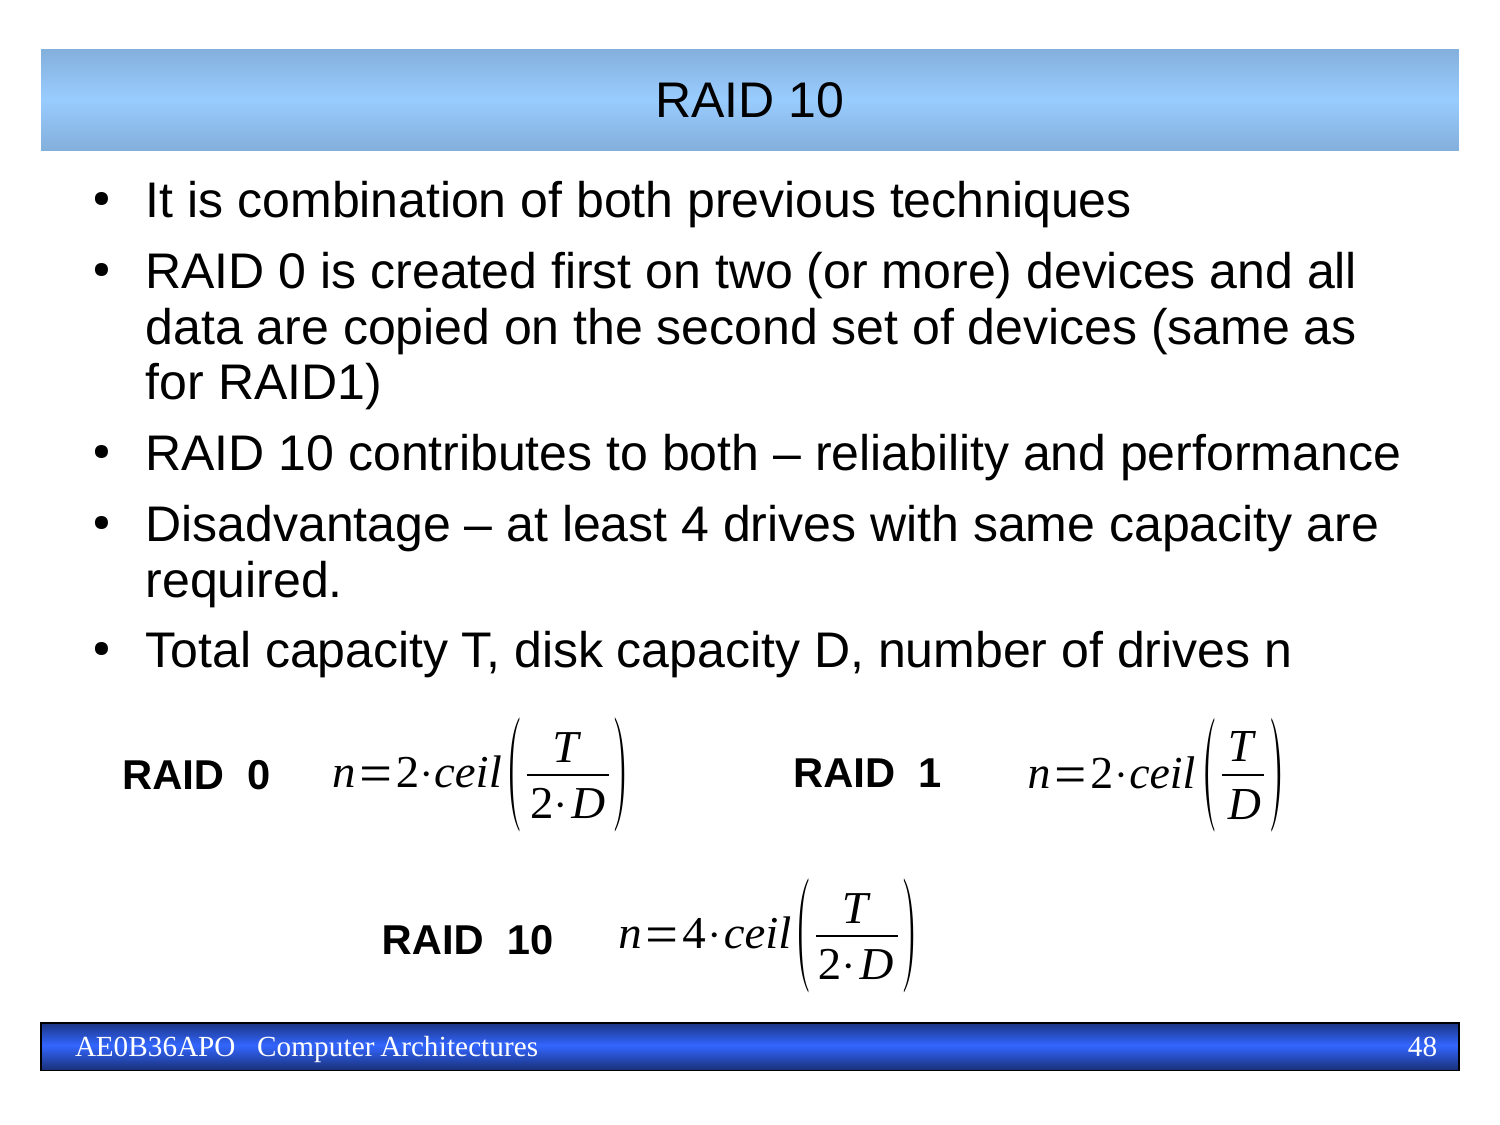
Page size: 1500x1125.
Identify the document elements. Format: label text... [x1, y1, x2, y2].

text_box RAID 10 [366, 909, 600, 971]
chart [611, 876, 925, 996]
title RAID 10 [41, 49, 1459, 151]
chart [325, 715, 636, 835]
text_box RAID 0 [107, 743, 340, 806]
chart [1020, 716, 1291, 836]
list It is combination of both previous techniques RAID 0 is created first on two (or more) devices and all data are copied on the second set of devices (same as for RAID1) RAID 10 contributes to both – reliability and performance Disadvantage – at least 4 drives with same capacity are required. Total capacity T, disk capacity D, number of drives n [75, 172, 1426, 698]
text_box RAID 1 [778, 742, 1012, 804]
